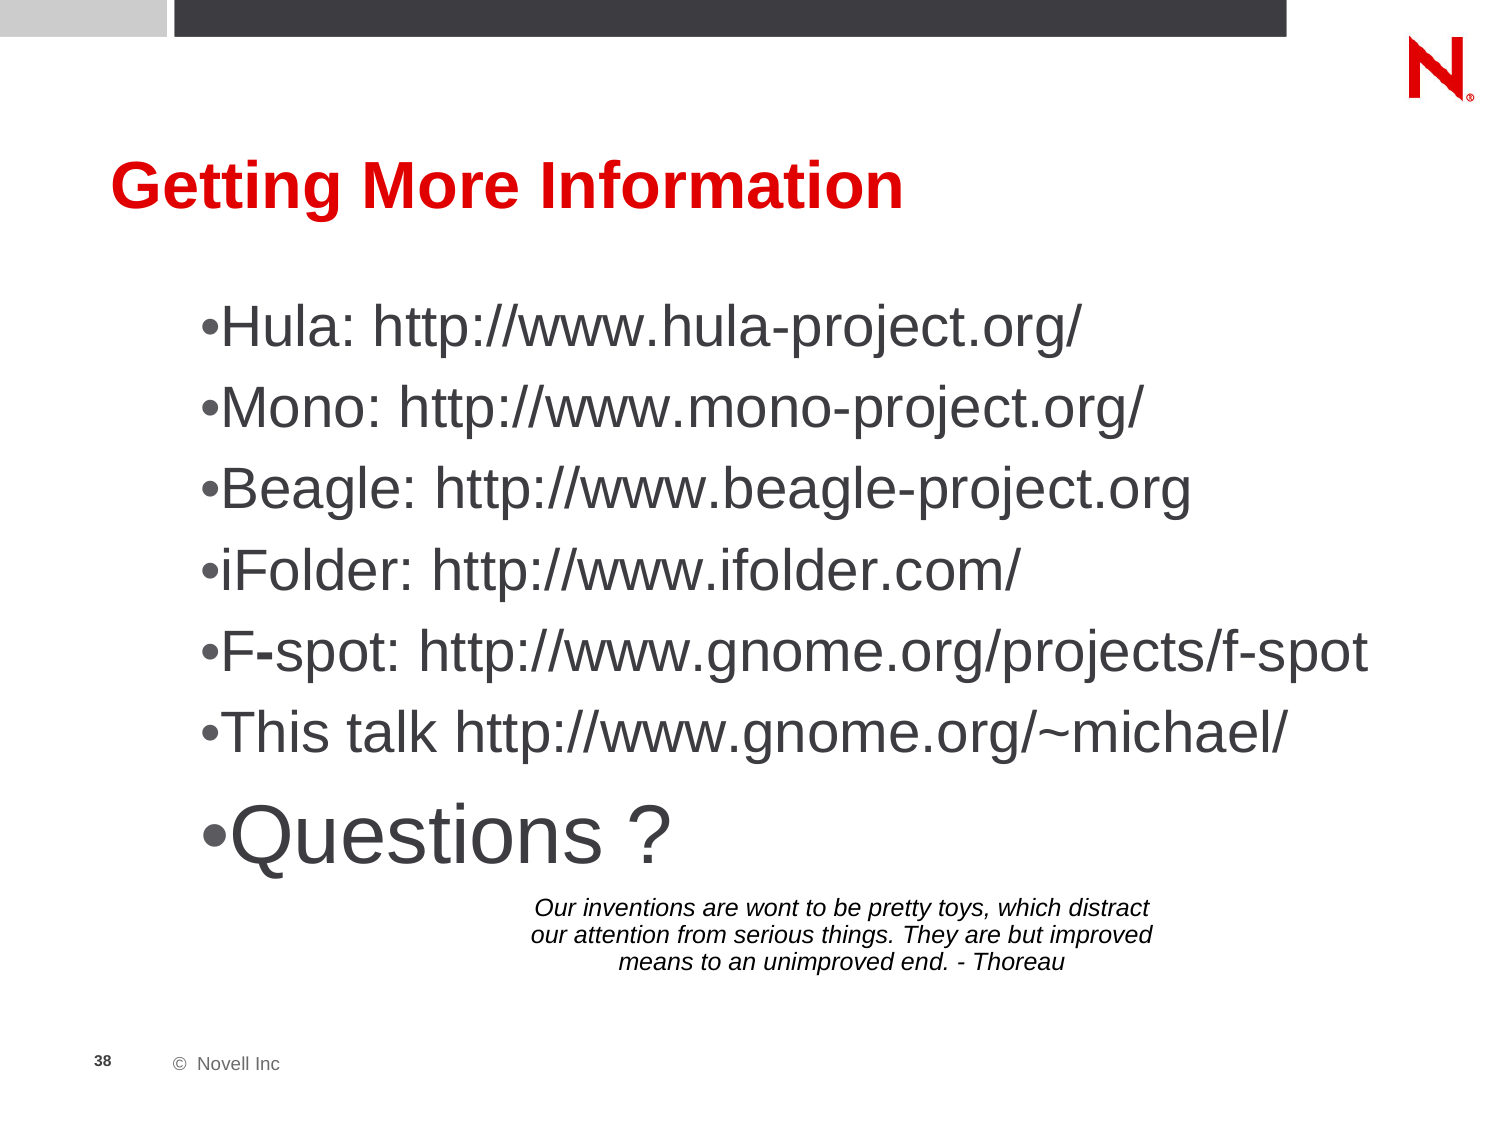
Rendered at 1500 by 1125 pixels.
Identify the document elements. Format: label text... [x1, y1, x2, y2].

title Getting More Information [110, 93, 1392, 282]
text_box Our inventions are wont to be pretty toys, which distract our attention from serious things. They are but improved means to an unimproved end. - Thoreau [526, 895, 1159, 987]
picture [1404, 32, 1477, 105]
list Hula: http://www.hula-project.org/ Mono: http://www.mono-project.org/ Beagle: http://www.beagle-project.org iFolder: http://www.ifolder.com/ F-spot: http://www.gnome.org/projects/f-spot This talk http://www.gnome.org/~michael/ Questions ? [199, 277, 1481, 1097]
